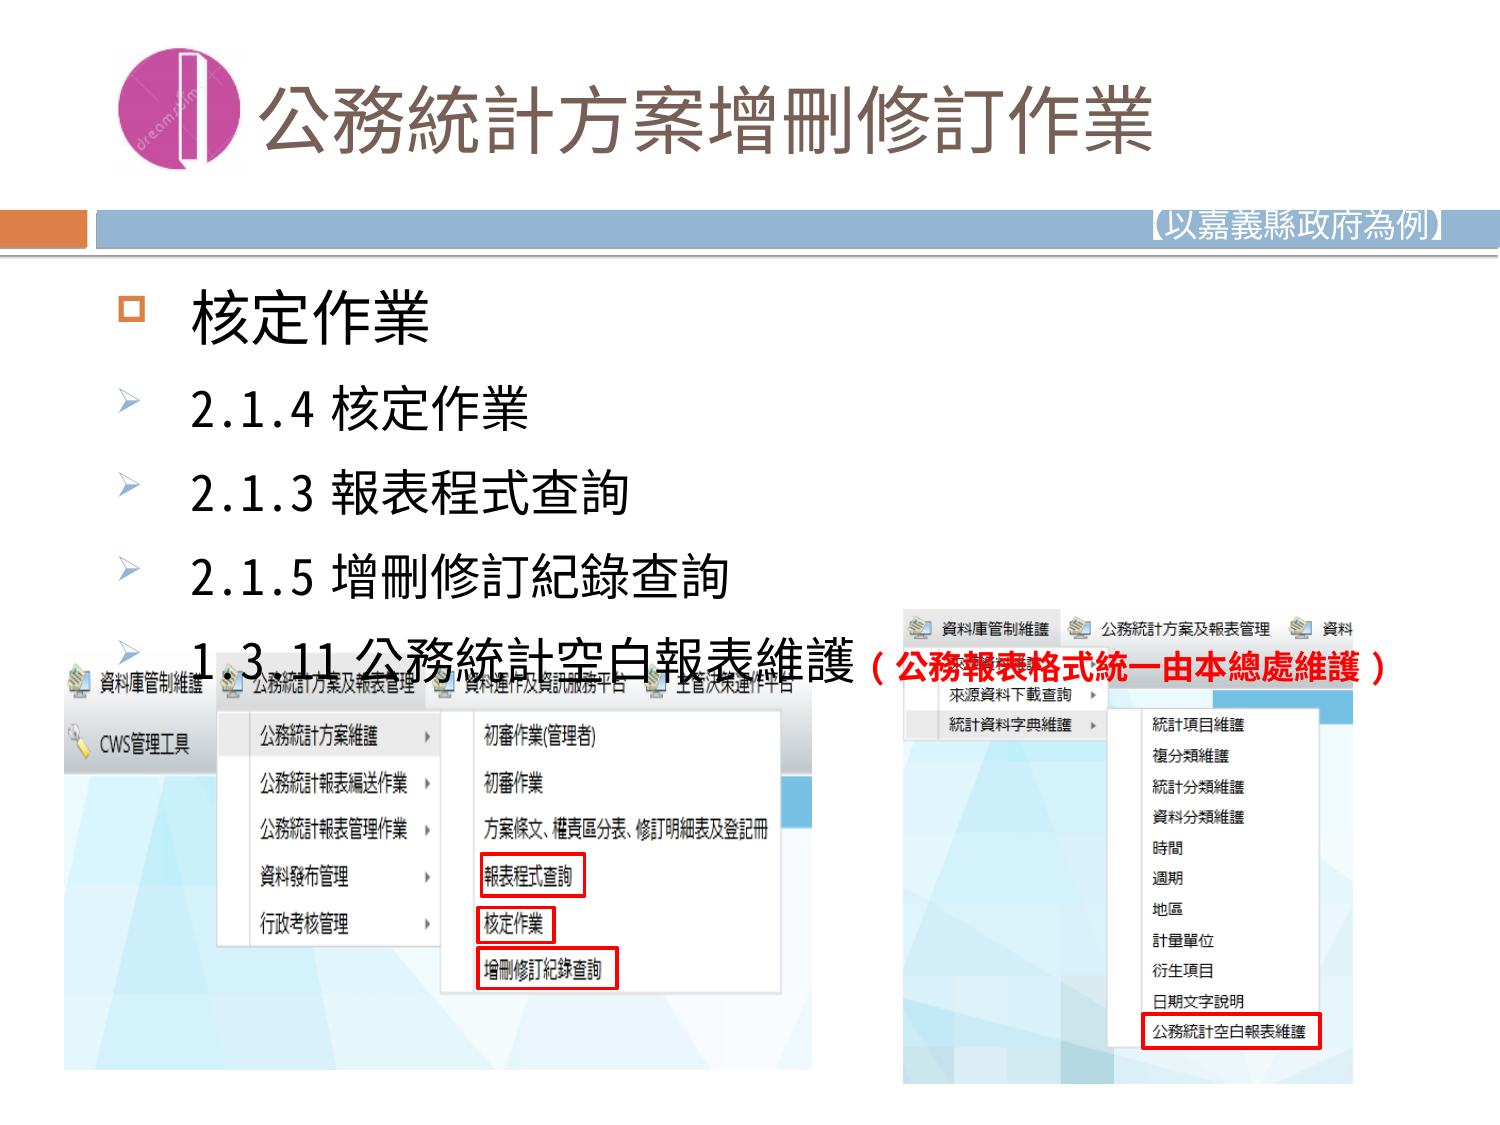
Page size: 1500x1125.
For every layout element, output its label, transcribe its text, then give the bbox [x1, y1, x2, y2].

picture [64, 651, 812, 1070]
text_box 公務統計方案增刪修訂作業 [242, 37, 1258, 200]
text_box 【以嘉義縣政府為例】 [1116, 196, 1495, 252]
picture [111, 42, 249, 178]
list 核定作業 2.1.4核定作業 2.1.3報表程式查詢 2.1.5增刪修訂紀錄查詢 1.3.11公務統計空白報表維護(公務報表格式統一由本總處維護) [100, 262, 1438, 1000]
picture [903, 1000, 1353, 1084]
